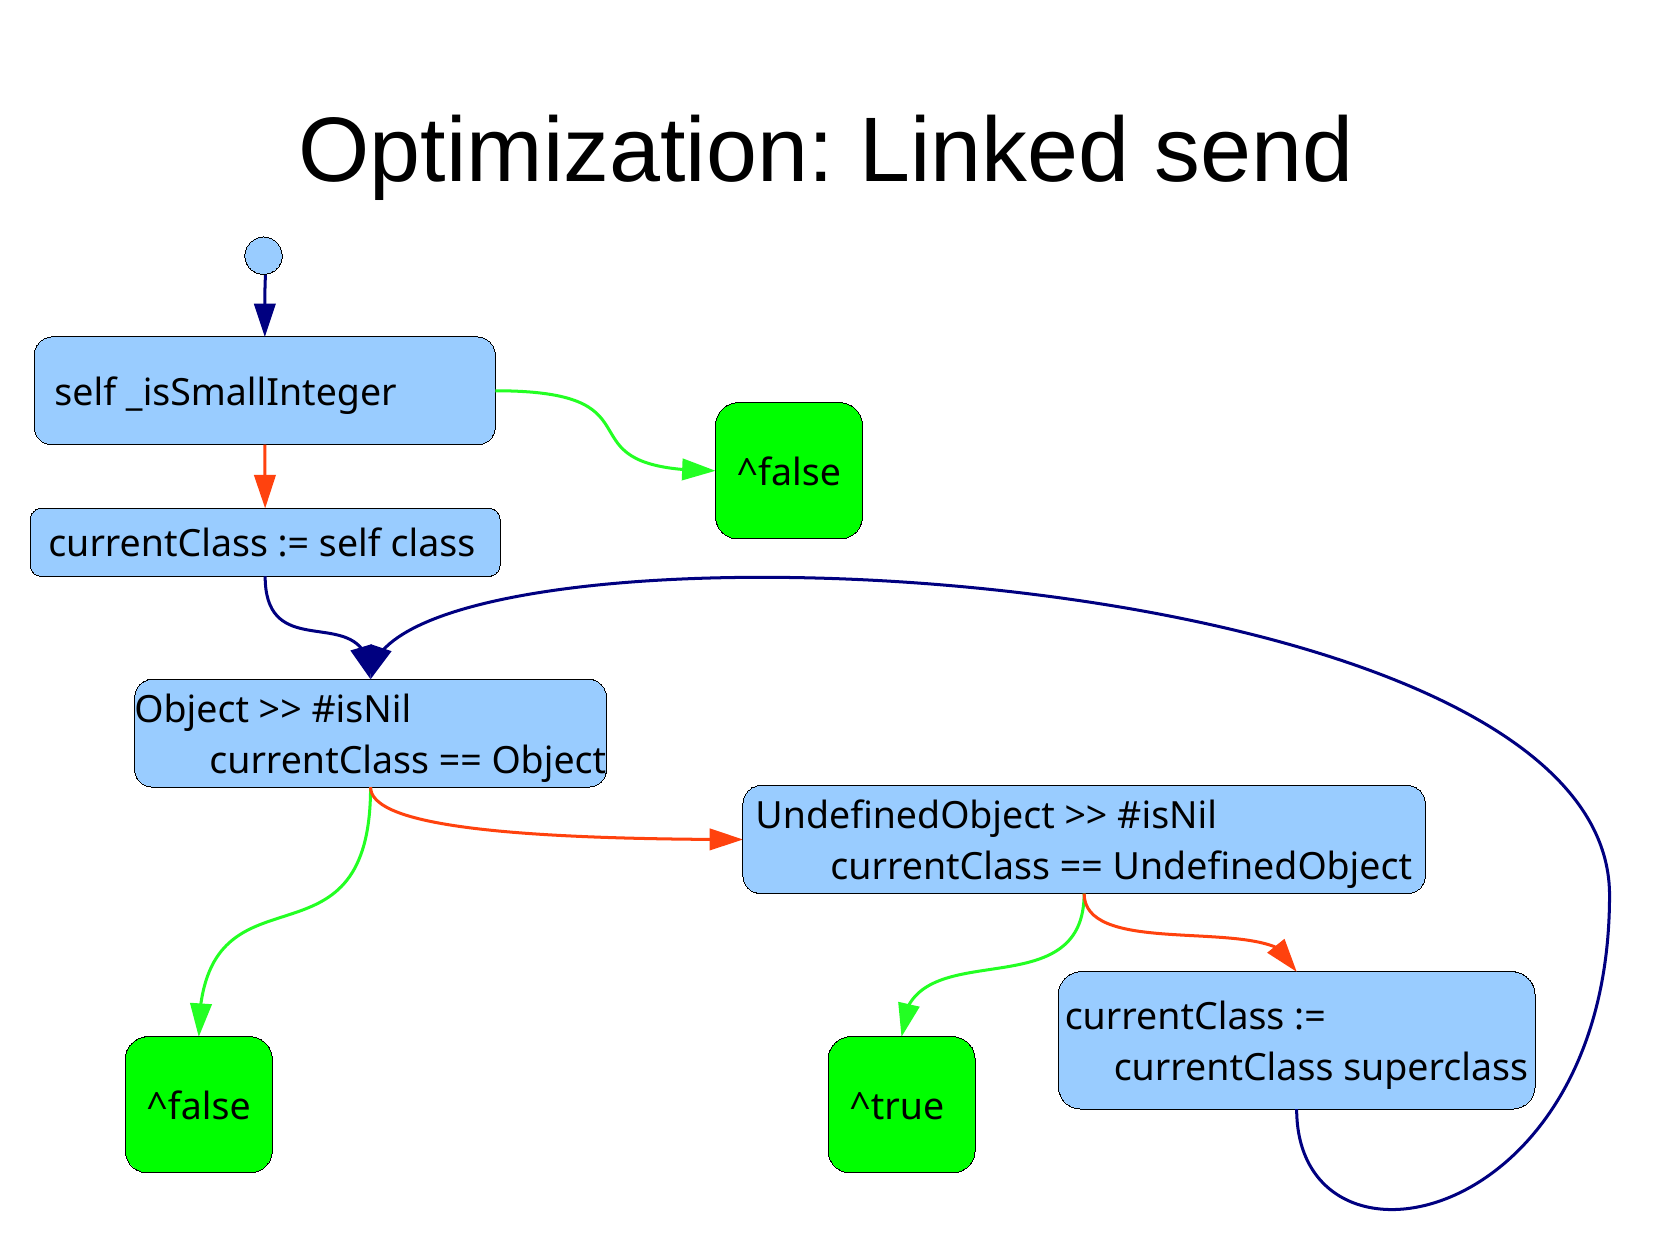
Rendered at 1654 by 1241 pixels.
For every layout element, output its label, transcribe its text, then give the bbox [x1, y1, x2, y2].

text_box Object >> #isNil currentClass == Object [134, 679, 607, 788]
text_box UndefinedObject >> #isNil currentClass == UndefinedObject [742, 785, 1426, 894]
text_box ^true [828, 1036, 976, 1173]
text_box self _isSmallInteger [34, 336, 496, 445]
text_box currentClass := currentClass superclass [1058, 971, 1536, 1110]
text_box currentClass := self class [30, 508, 501, 577]
text_box Optimization: Linked send [143, 91, 1511, 209]
text_box [244, 236, 283, 275]
text_box ^false [125, 1036, 273, 1173]
text_box ^false [715, 402, 863, 539]
